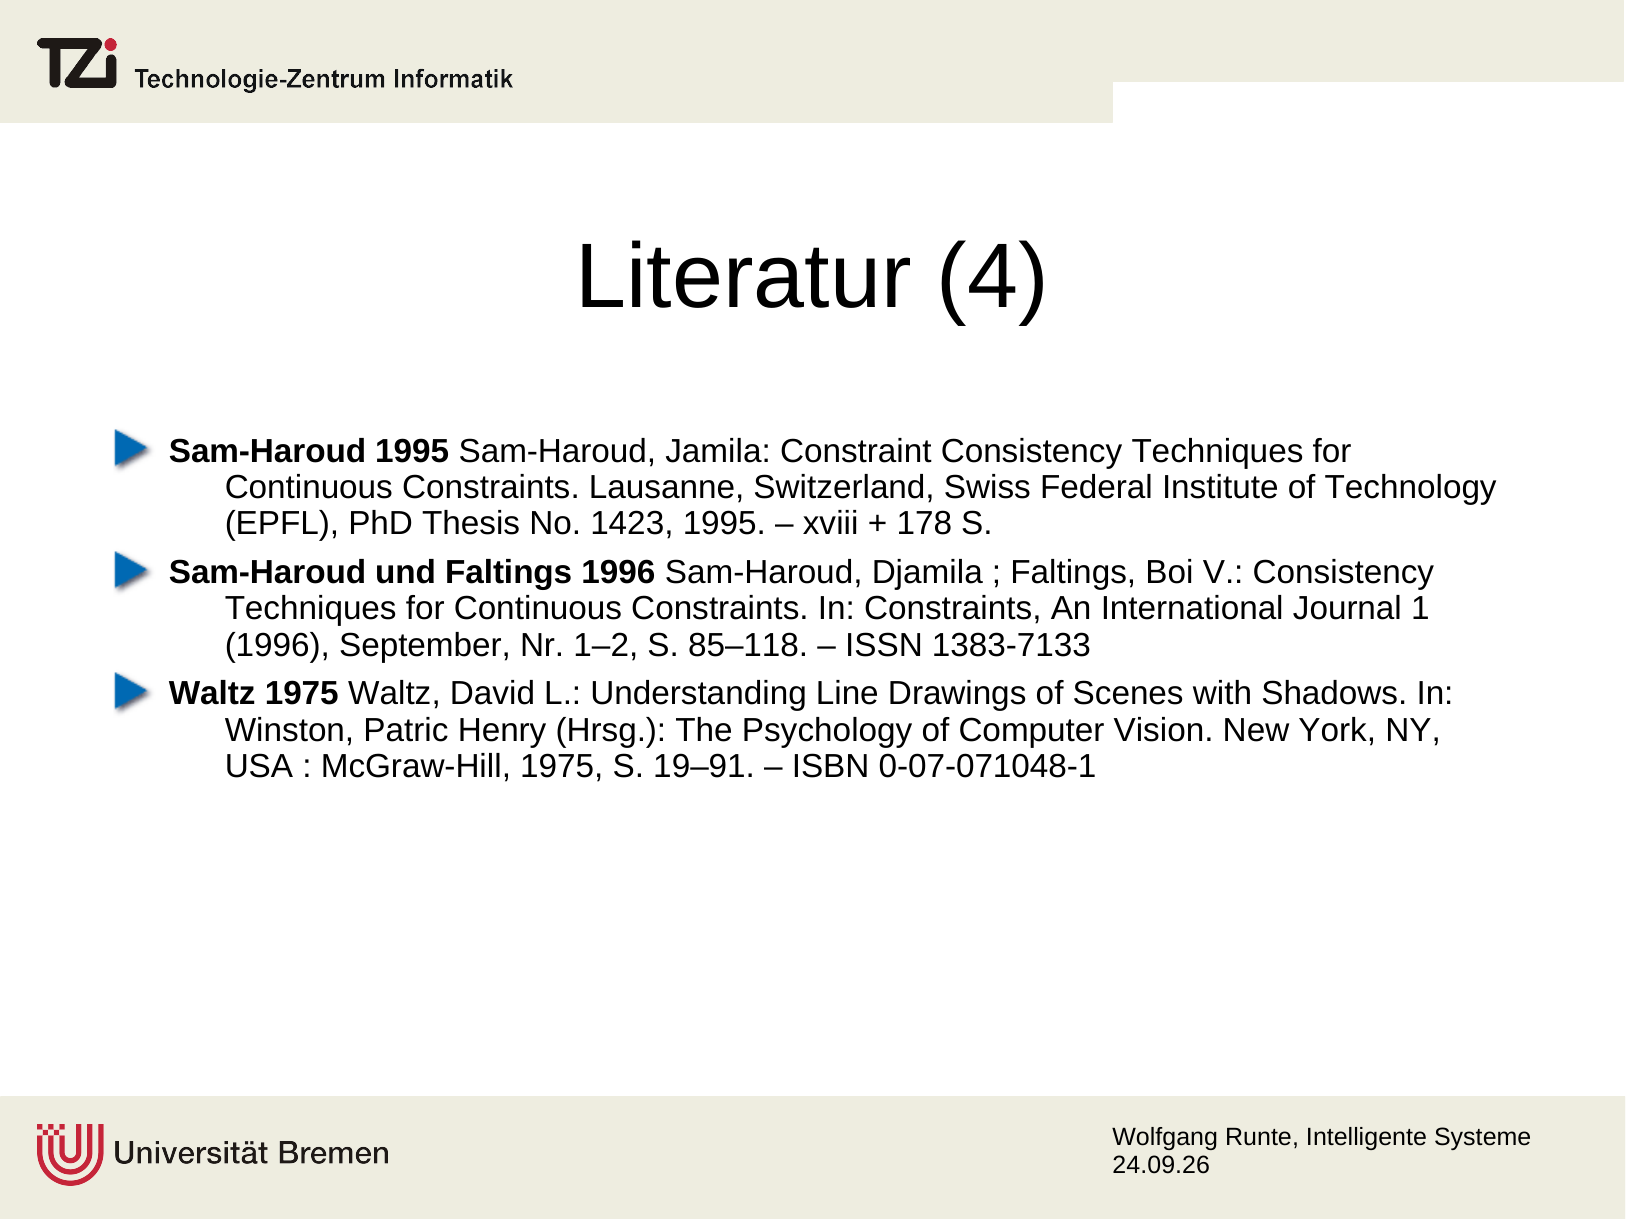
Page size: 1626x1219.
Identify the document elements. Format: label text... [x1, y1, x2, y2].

picture [112, 425, 157, 433]
list Sam-Haroud 1995 Sam-Haroud, Jamila: Constraint Consistency Techniques for Continuous Constraints. Lausanne, Switzerland, Swiss Federal Institute of Technology (EPFL), PhD Thesis No. 1423, 1995. – xviii + 178 S. Sam-Haroud und Faltings 1996 Sam-Haroud, Djamila ; Faltings, Boi V.: Consistency Techniques for Continuous Constraints. In: Constraints, An International Journal 1 (1996), September, Nr. 1–2, S. 85–118. – ISSN 1383-7133 Waltz 1975 Waltz, David L.: Understanding Line Drawings of Scenes with Shadows. In: Winston, Patric Henry (Hrsg.): The Psychology of Computer Vision. New York, NY, USA : McGraw-Hill, 1975, S. 19–91. – ISBN 0-07-071048-1 [112, 433, 1513, 1070]
picture [37, 38, 513, 93]
title Literatur (4) [112, 162, 1513, 393]
picture [37, 1124, 388, 1186]
